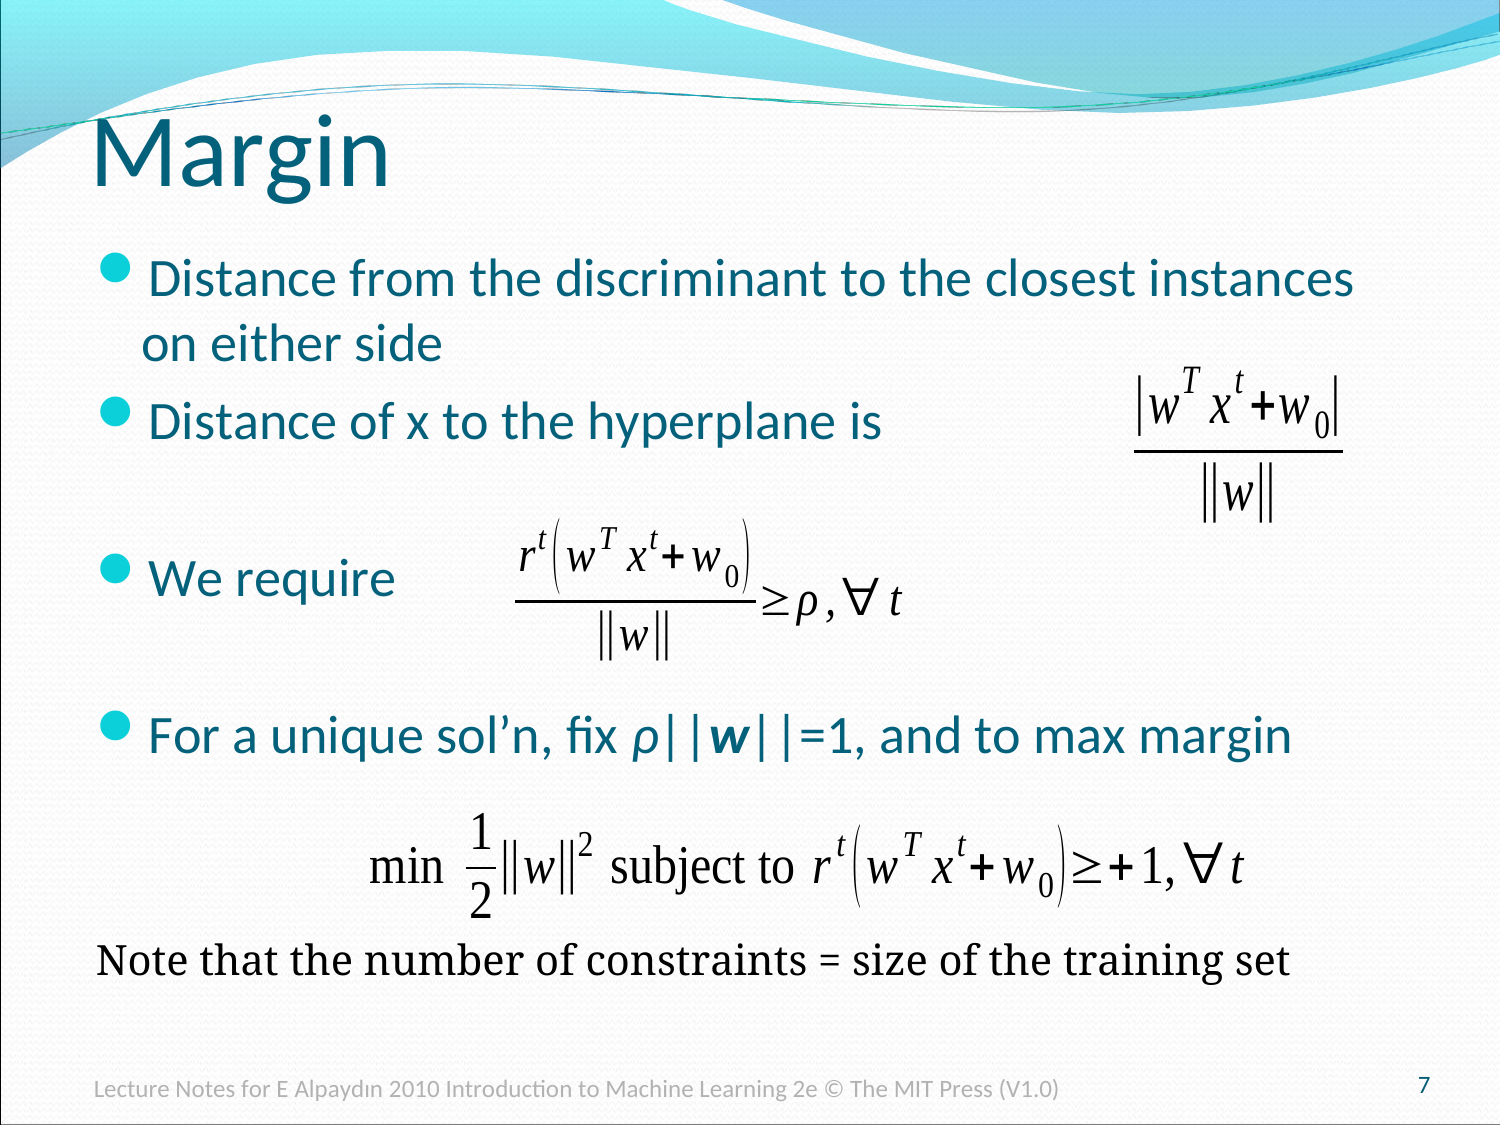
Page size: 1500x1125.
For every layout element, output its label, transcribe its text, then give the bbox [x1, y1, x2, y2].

chart [357, 801, 1264, 926]
text_box Margin [75, 75, 1426, 223]
text_box Note that the number of constraints = size of the training set [81, 926, 1500, 1062]
chart [501, 515, 920, 662]
text_box Lecture Notes for E Alpaydın 2010 Introduction to Machine Learning 2e © The MIT Press (V1.0) [93, 1062, 1254, 1103]
text_box <number> [1254, 1062, 1431, 1099]
chart [1118, 359, 1361, 527]
picture [0, 0, 1500, 1125]
text_box Distance from the discriminant to the closest instances on either side Distance of x to the hyperplane is We require For a unique sol’n, fix ρ||w||=1, and to max margin [82, 234, 1433, 872]
